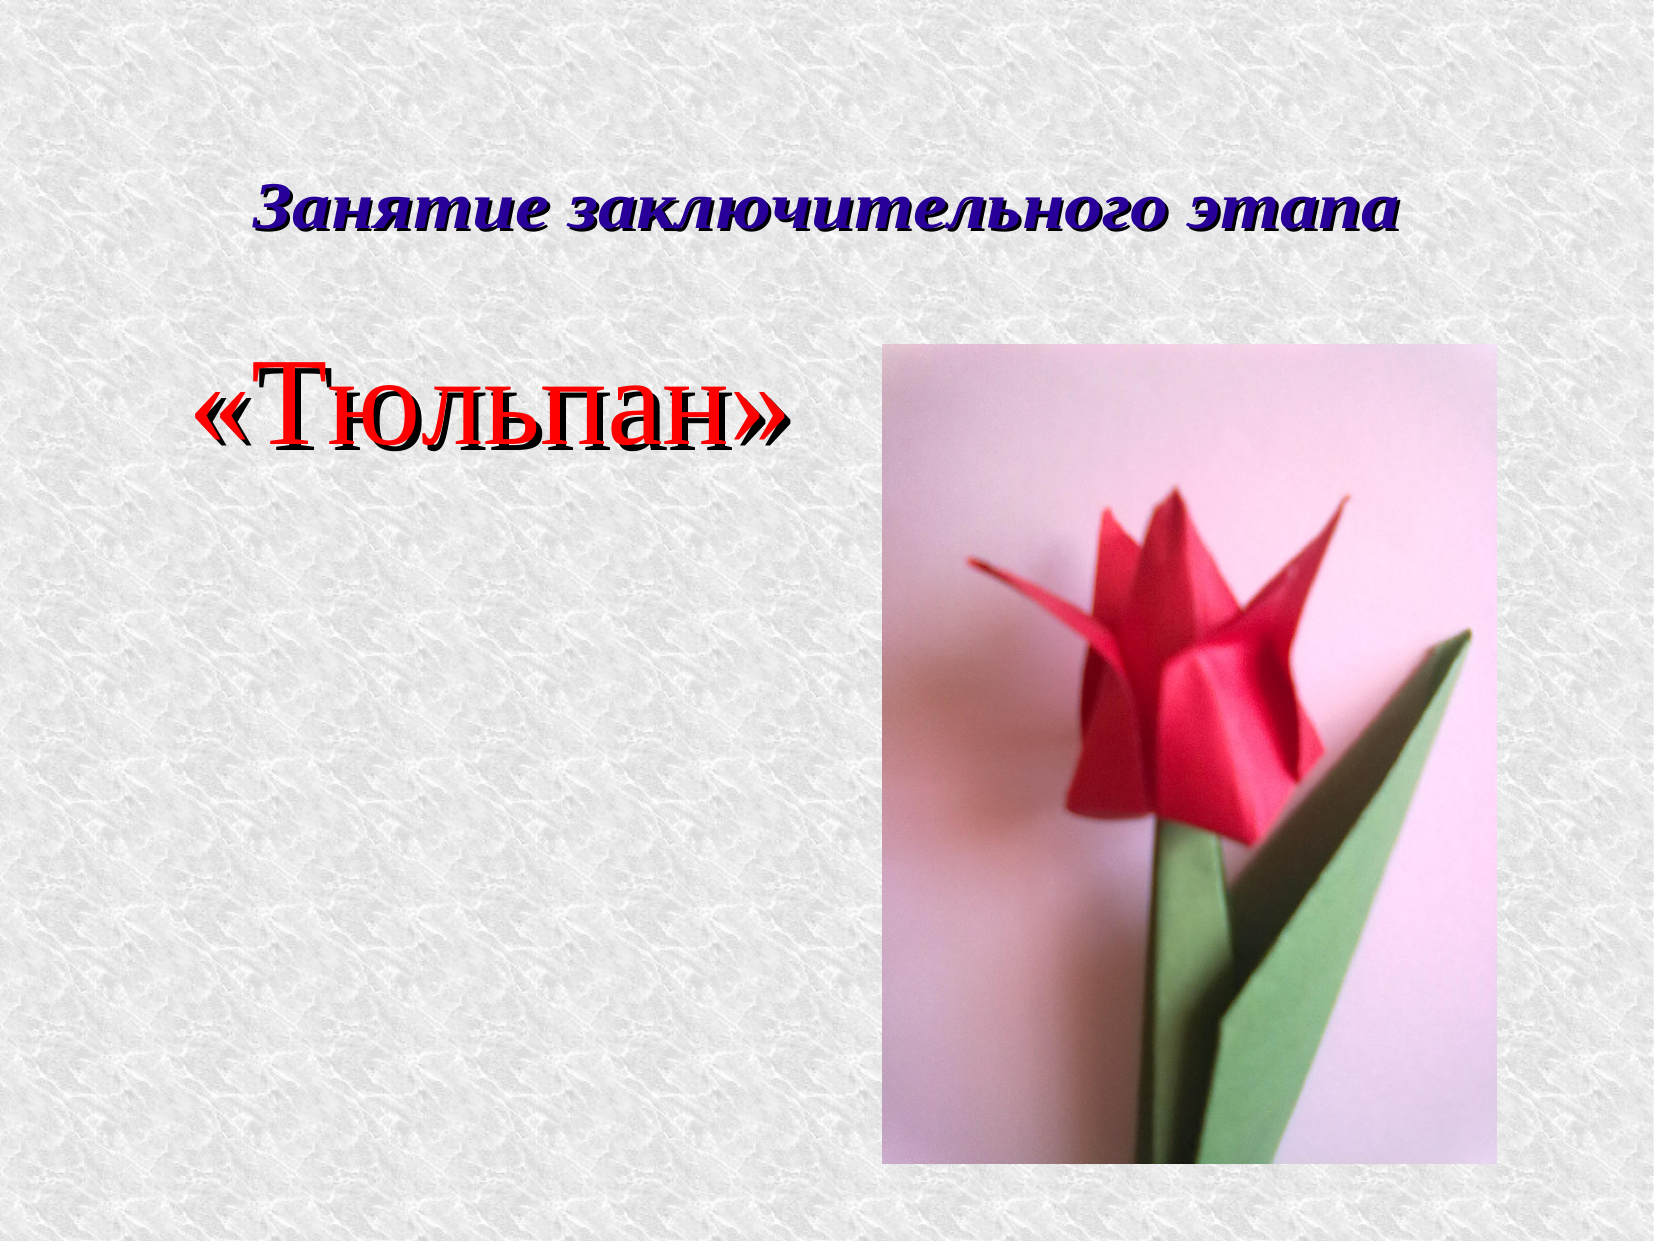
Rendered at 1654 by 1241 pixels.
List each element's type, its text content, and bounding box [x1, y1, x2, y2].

list «Тюльпан» [118, 333, 808, 1152]
picture [0, 0, 1654, 1241]
title Занятие заключительного этапа [121, 102, 1534, 310]
